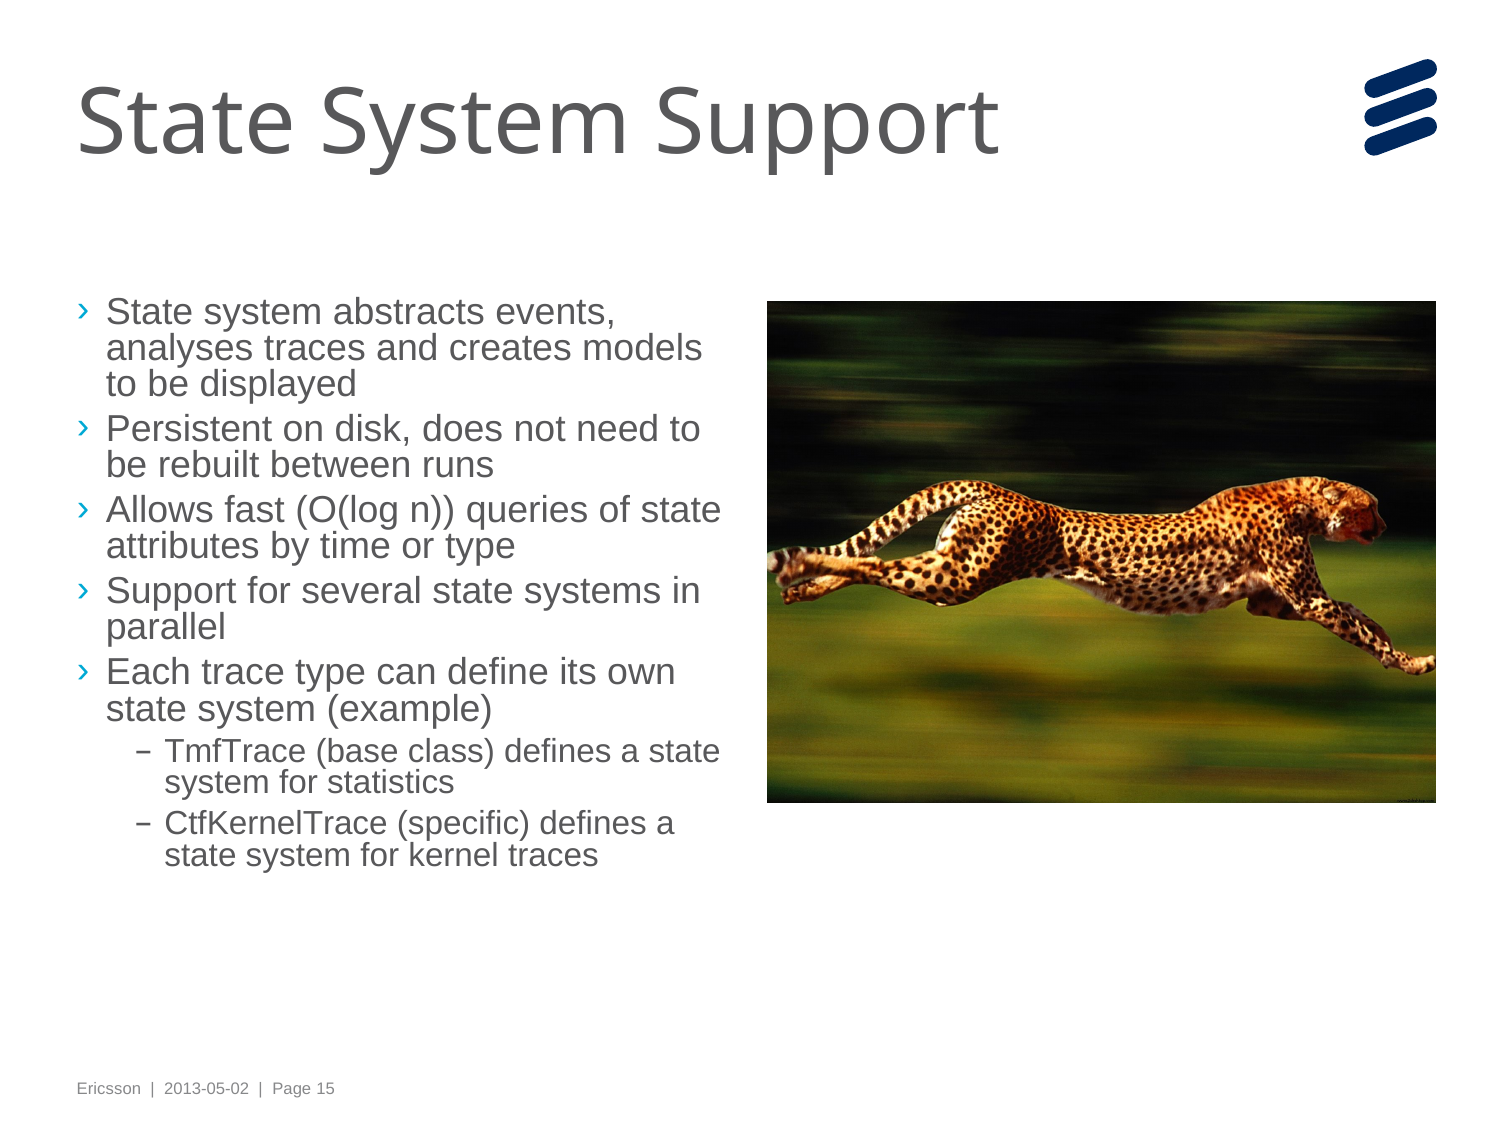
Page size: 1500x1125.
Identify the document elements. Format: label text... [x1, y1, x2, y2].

list State system abstracts events, analyses traces and creates models to be displayed Persistent on disk, does not need to be rebuilt between runs Allows fast (O(log n)) queries of state attributes by time or type Support for several state systems in parallel Each trace type can define its own state system (example) TmfTrace (base class) defines a state system for statistics CtfKernelTrace (specific) defines a state system for kernel traces [65, 295, 738, 928]
picture [767, 301, 1436, 803]
title State System Support [64, 39, 1295, 218]
